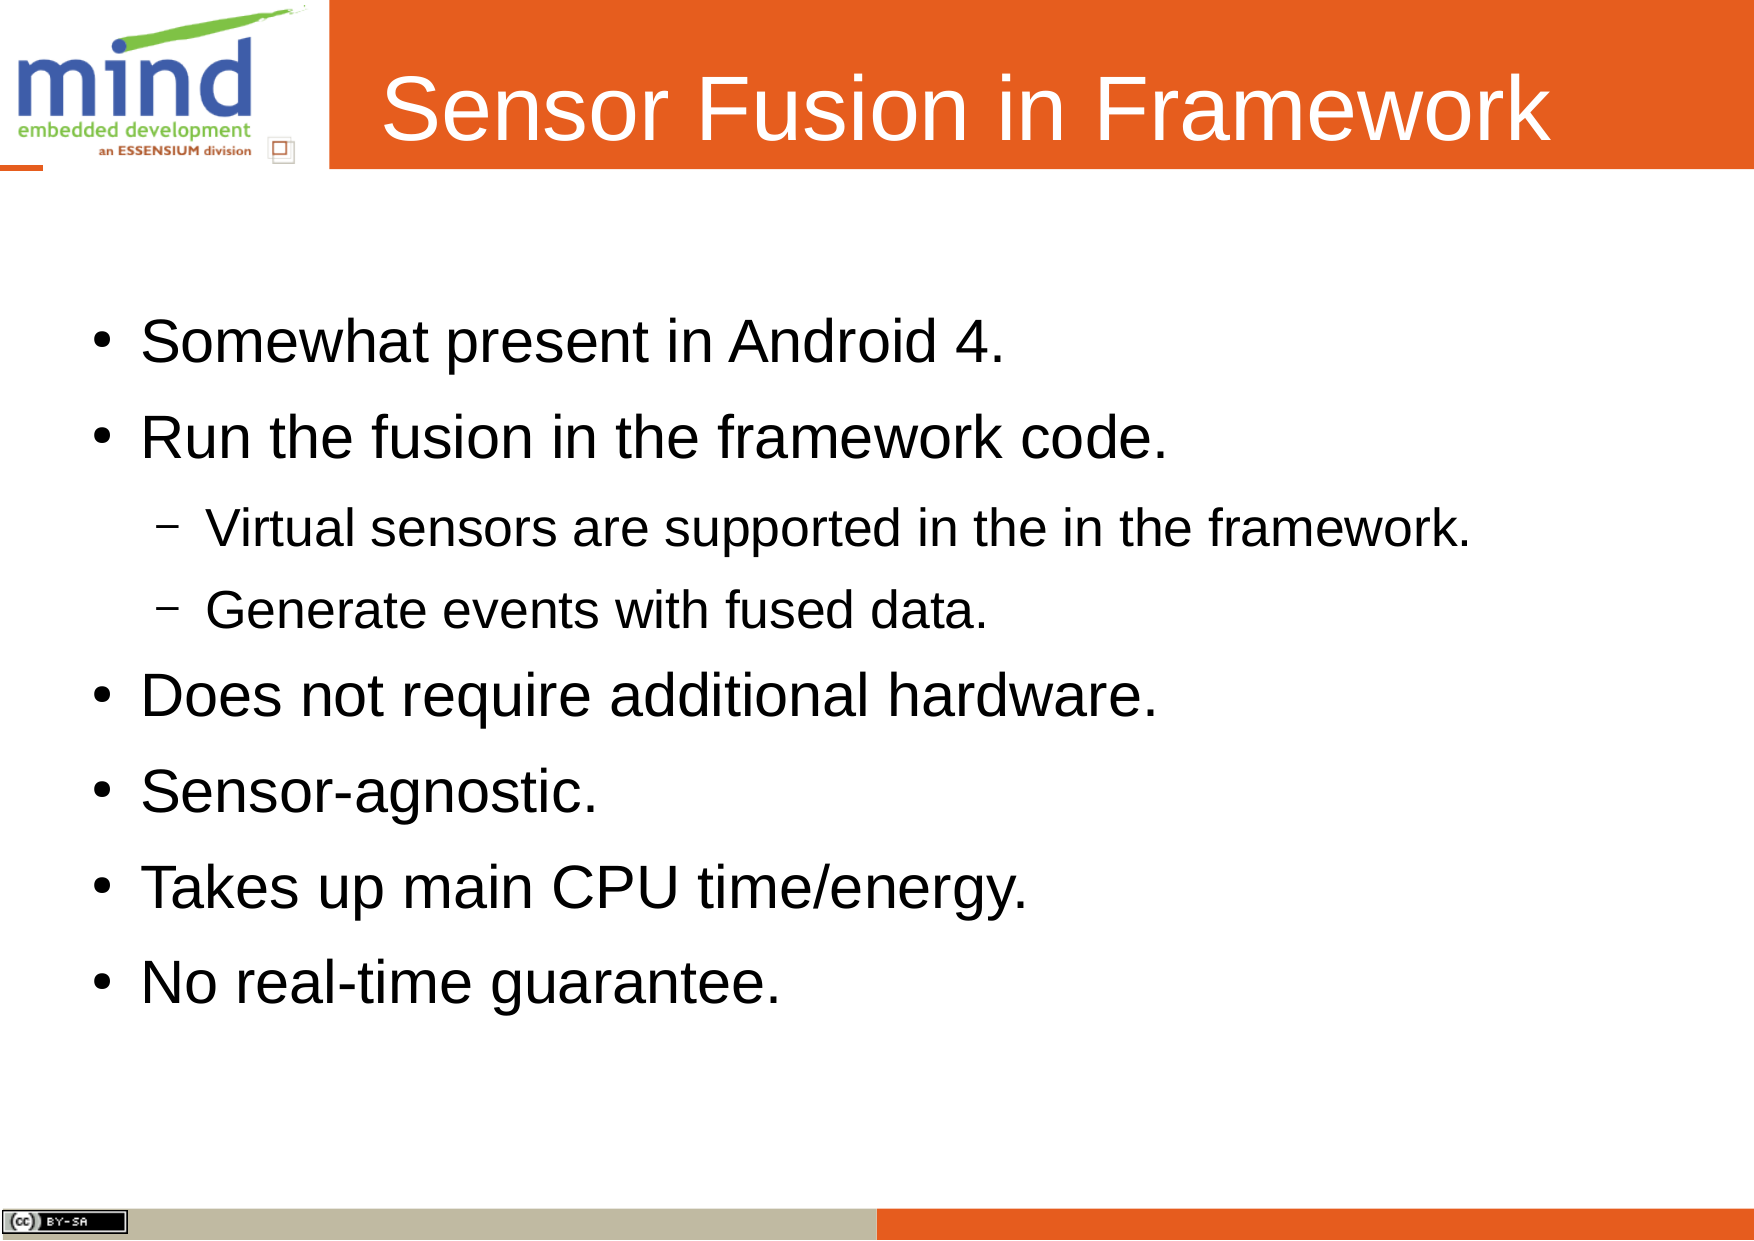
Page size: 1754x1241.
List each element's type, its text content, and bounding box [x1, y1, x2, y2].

picture [2, 1210, 128, 1234]
title Sensor Fusion in Framework [177, 5, 1754, 213]
list Somewhat present in Android 4. Run the fusion in the framework code. Virtual sensors are supported in the in the framework. Generate events with fused data. Does not require additional hardware. Sensor-agnostic. Takes up main CPU time/energy. No real-time guarantee. [75, 307, 1654, 1027]
picture [5, 5, 177, 164]
